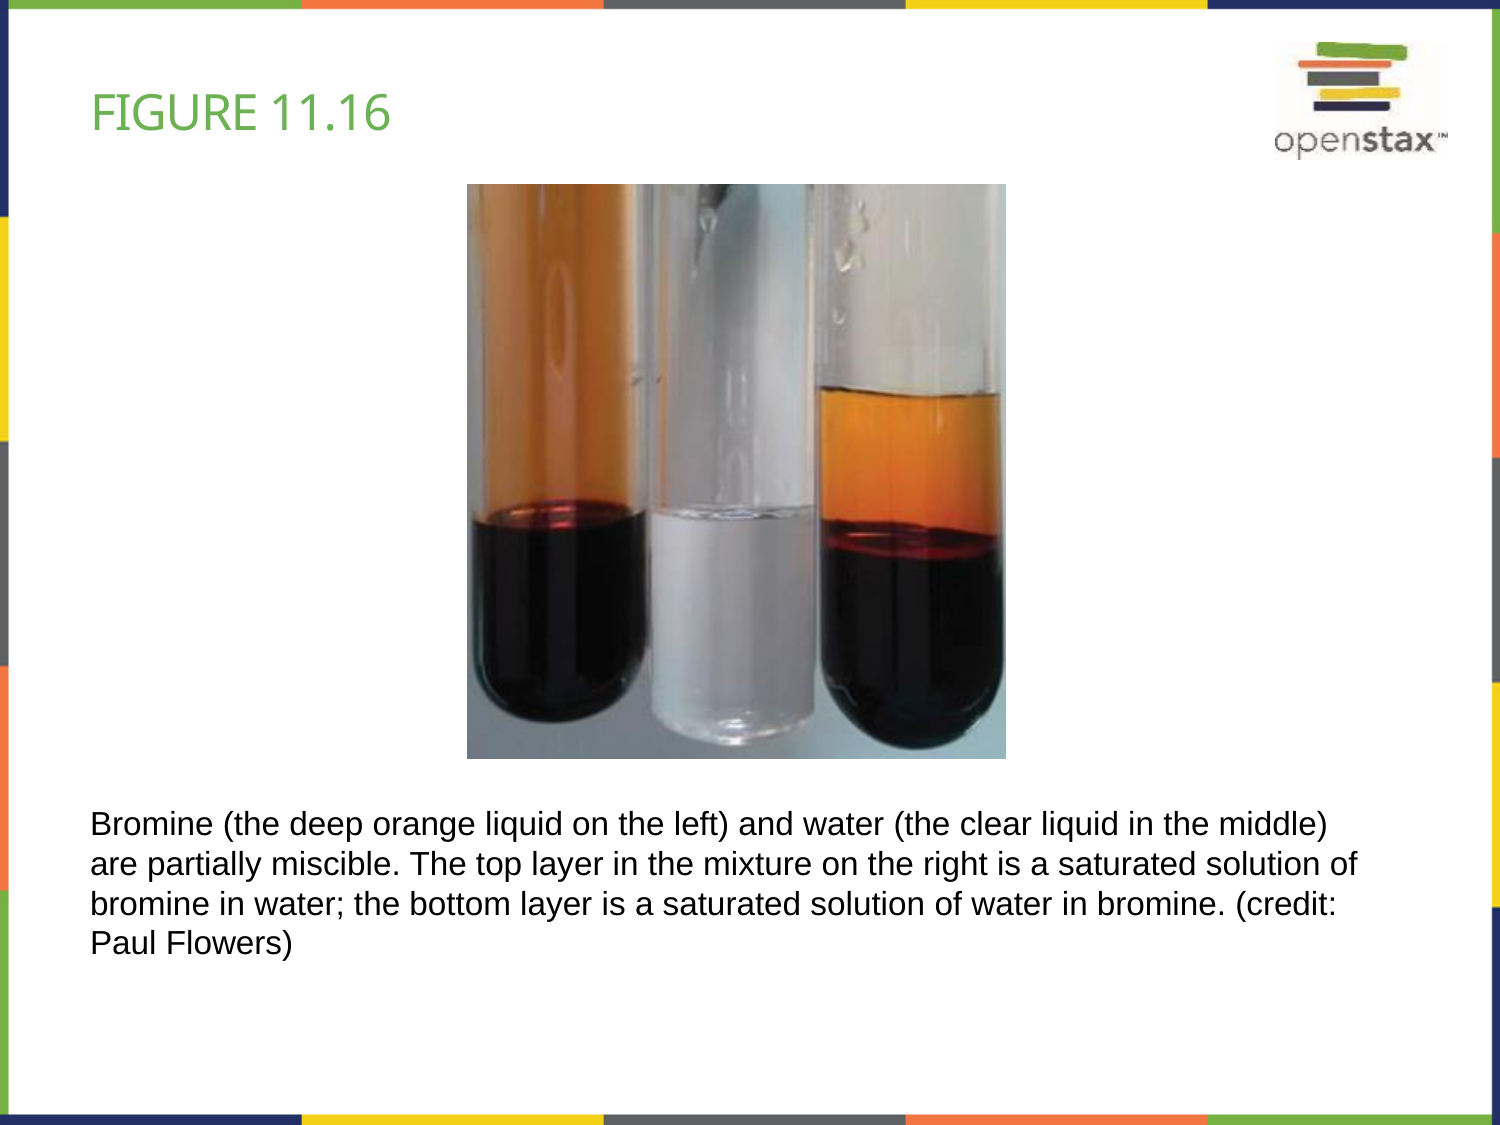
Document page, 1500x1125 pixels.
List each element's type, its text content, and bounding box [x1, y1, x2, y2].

picture [0, 0, 1500, 1125]
title Figure 11.16 [75, 39, 1398, 148]
list Bromine (the deep orange liquid on the left) and water (the clear liquid in the middle) are partially miscible. The top layer in the mixture on the right is a saturated solution of bromine in water; the bottom layer is a saturated solution of water in bromine. (credit: Paul Flowers) [75, 794, 1398, 986]
